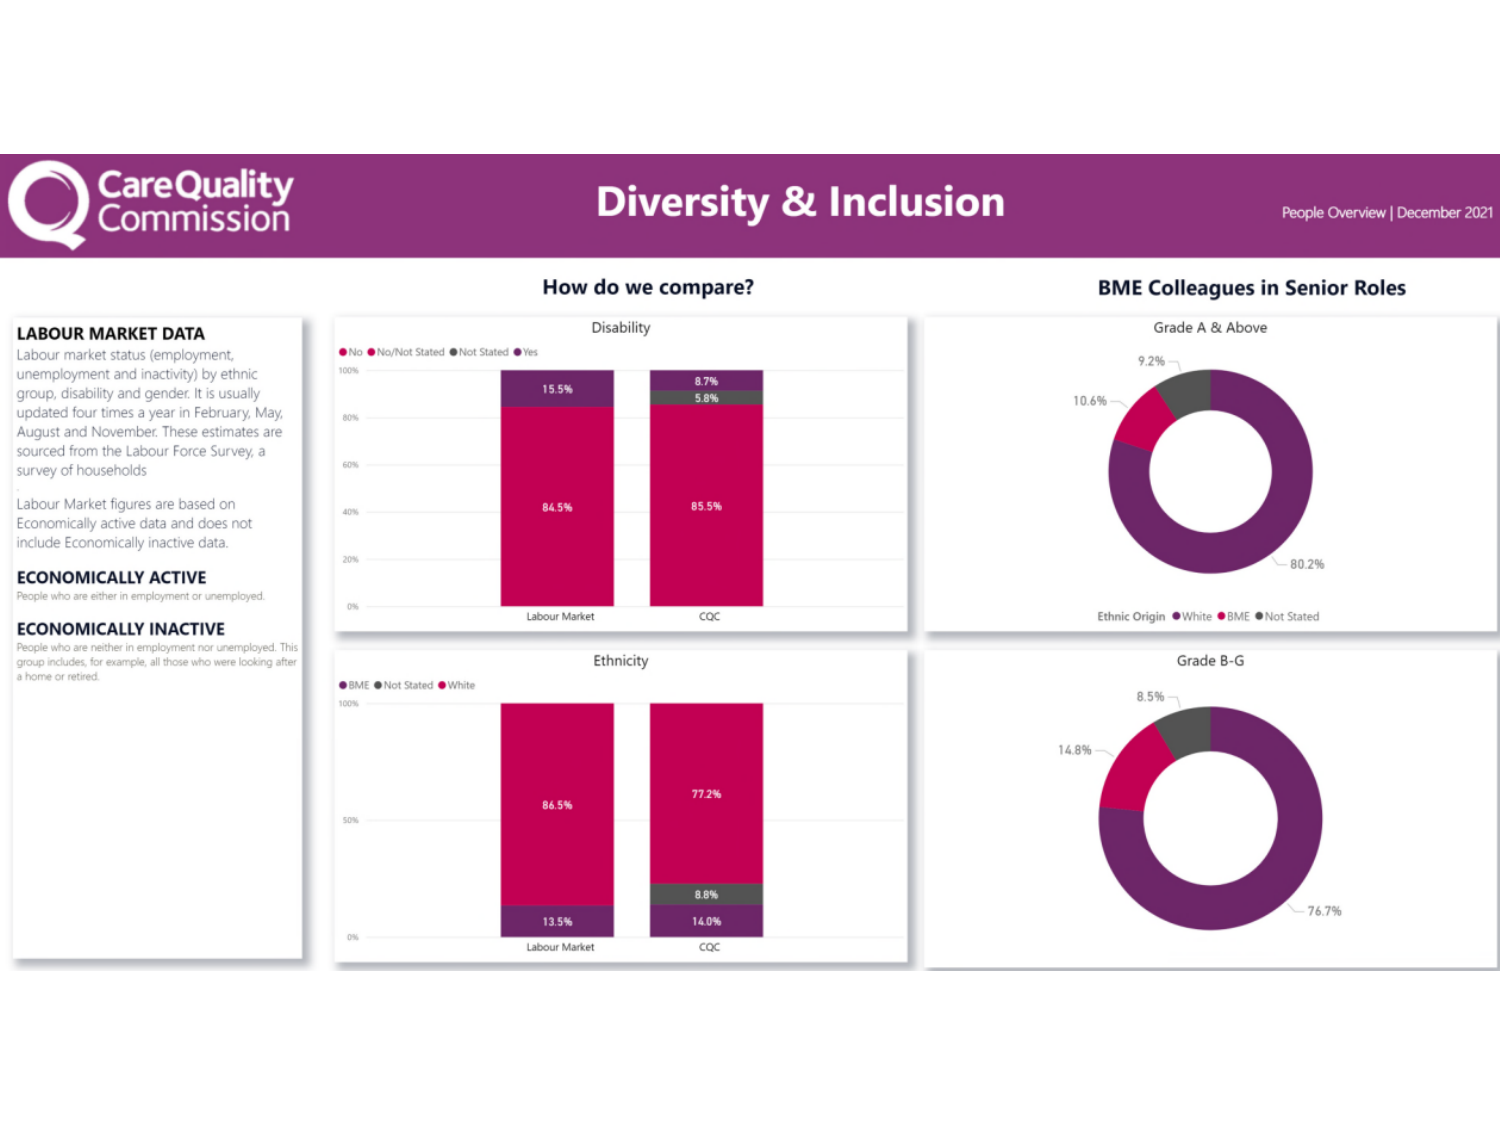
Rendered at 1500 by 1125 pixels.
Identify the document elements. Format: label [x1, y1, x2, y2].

picture [0, 154, 1500, 971]
